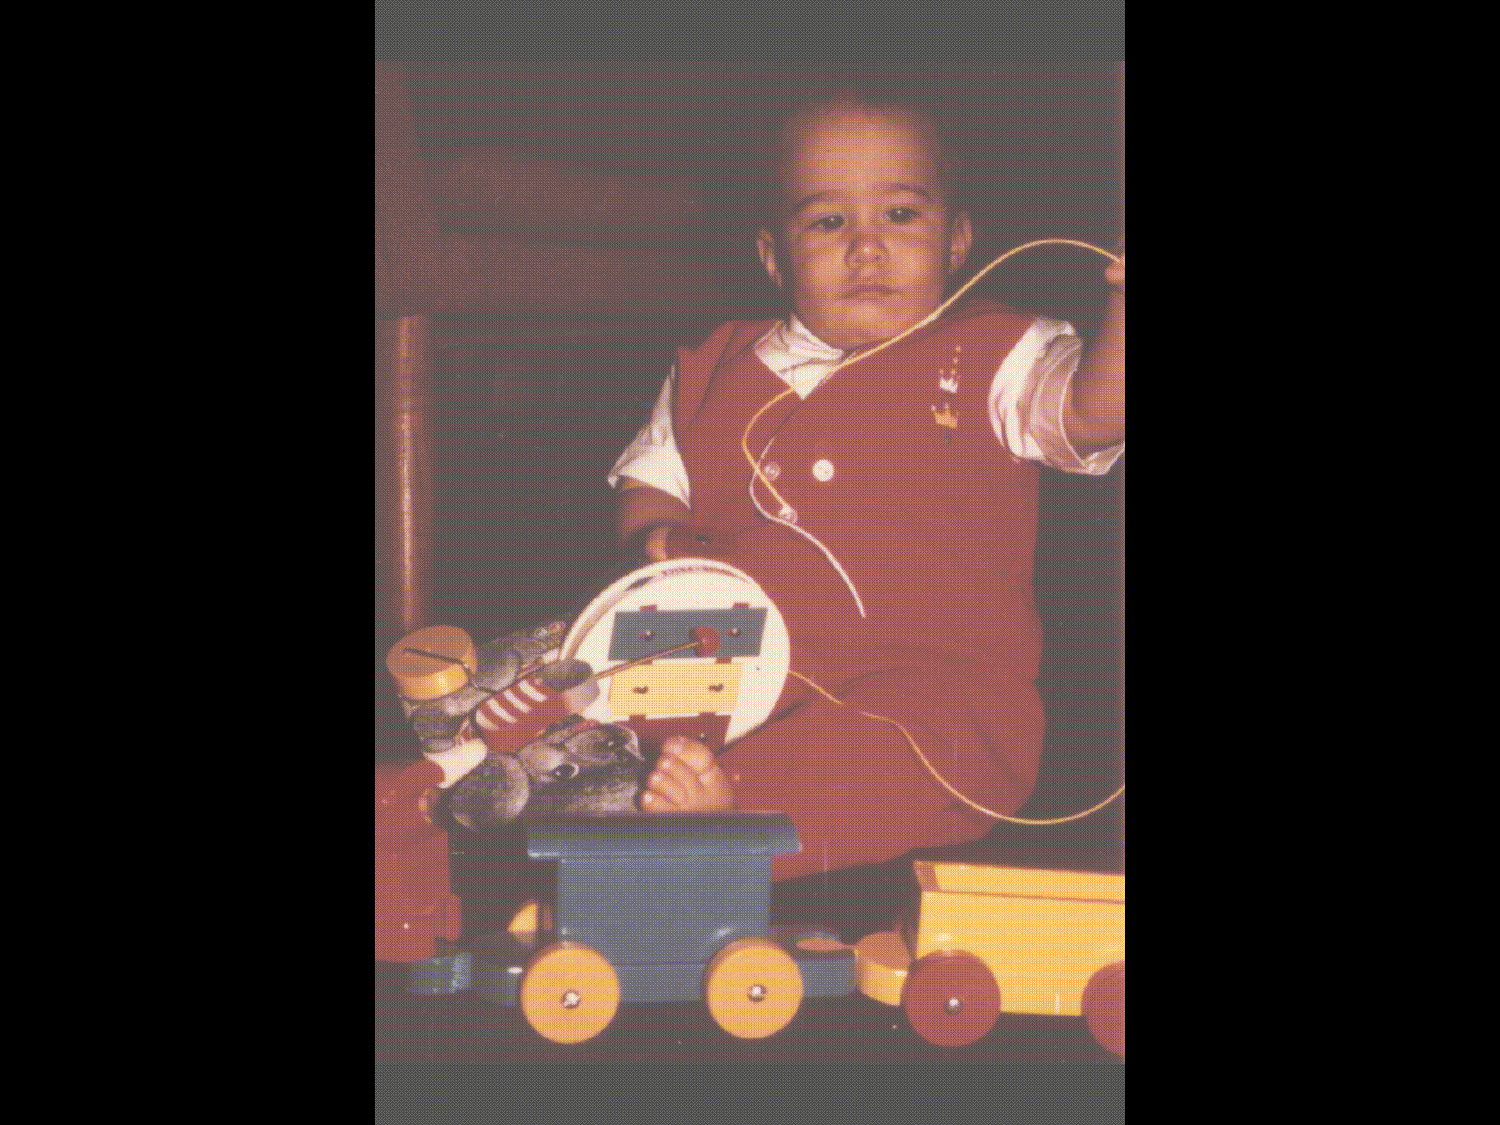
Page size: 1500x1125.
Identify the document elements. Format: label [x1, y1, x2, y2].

picture [375, 0, 1125, 1125]
